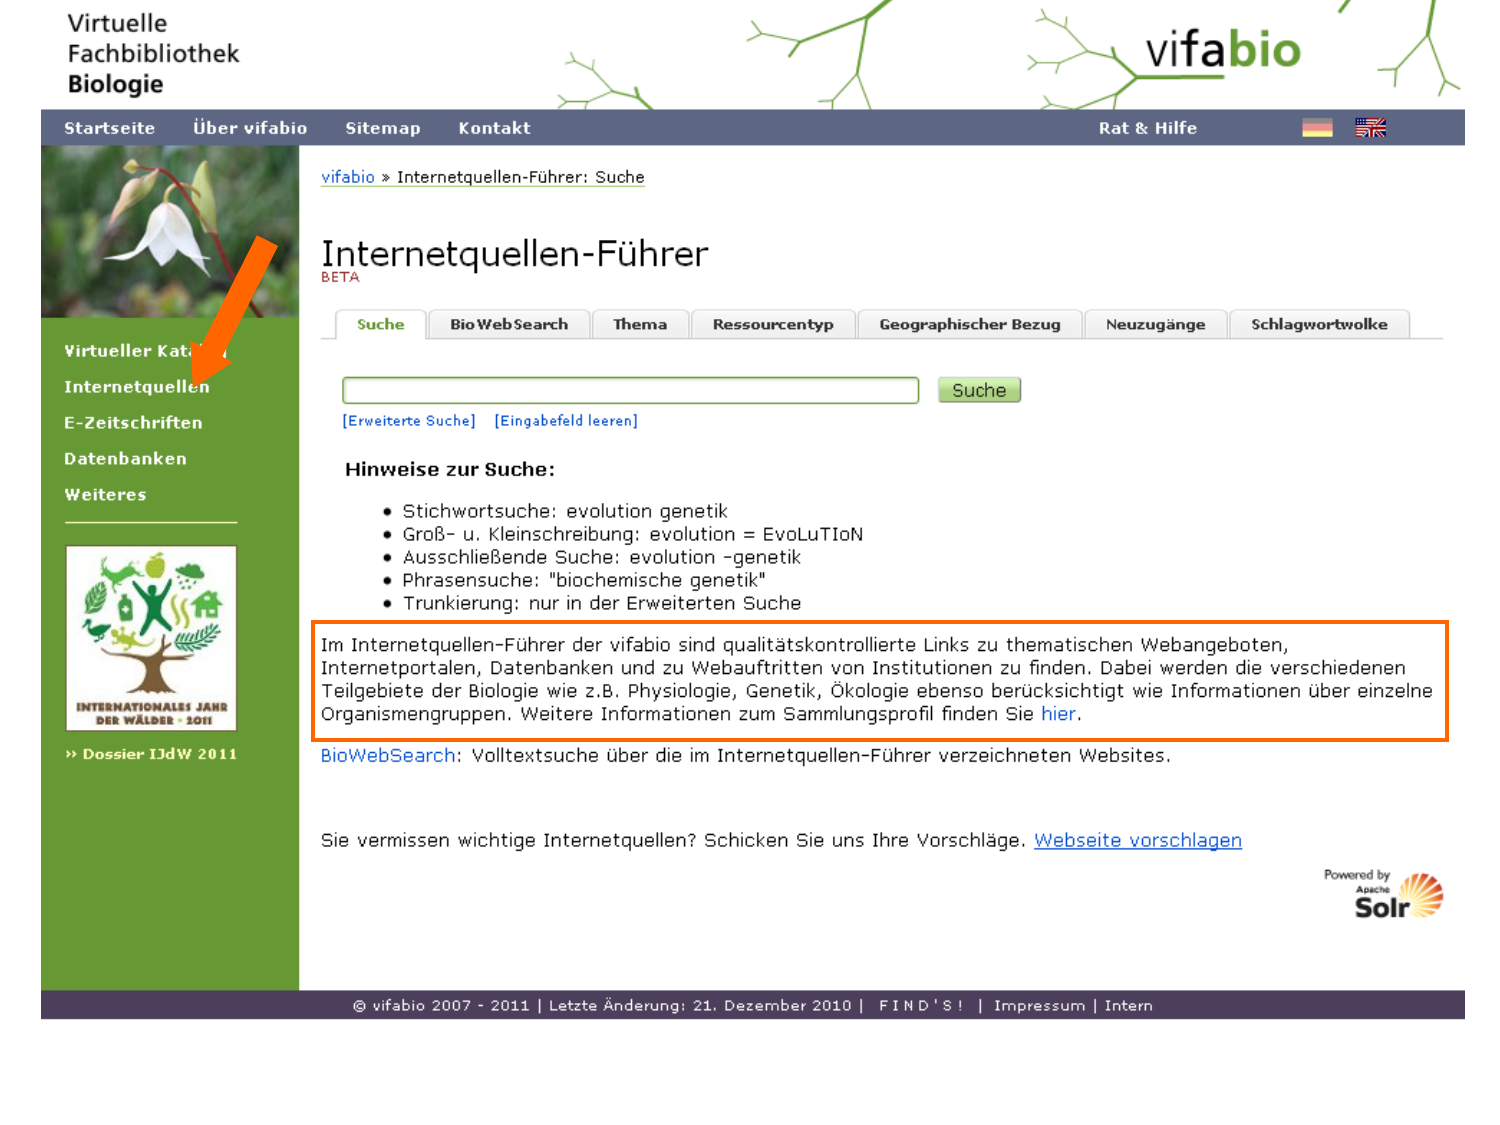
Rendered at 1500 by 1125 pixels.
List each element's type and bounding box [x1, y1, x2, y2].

picture [41, 0, 1500, 1125]
text_box [190, 235, 279, 389]
